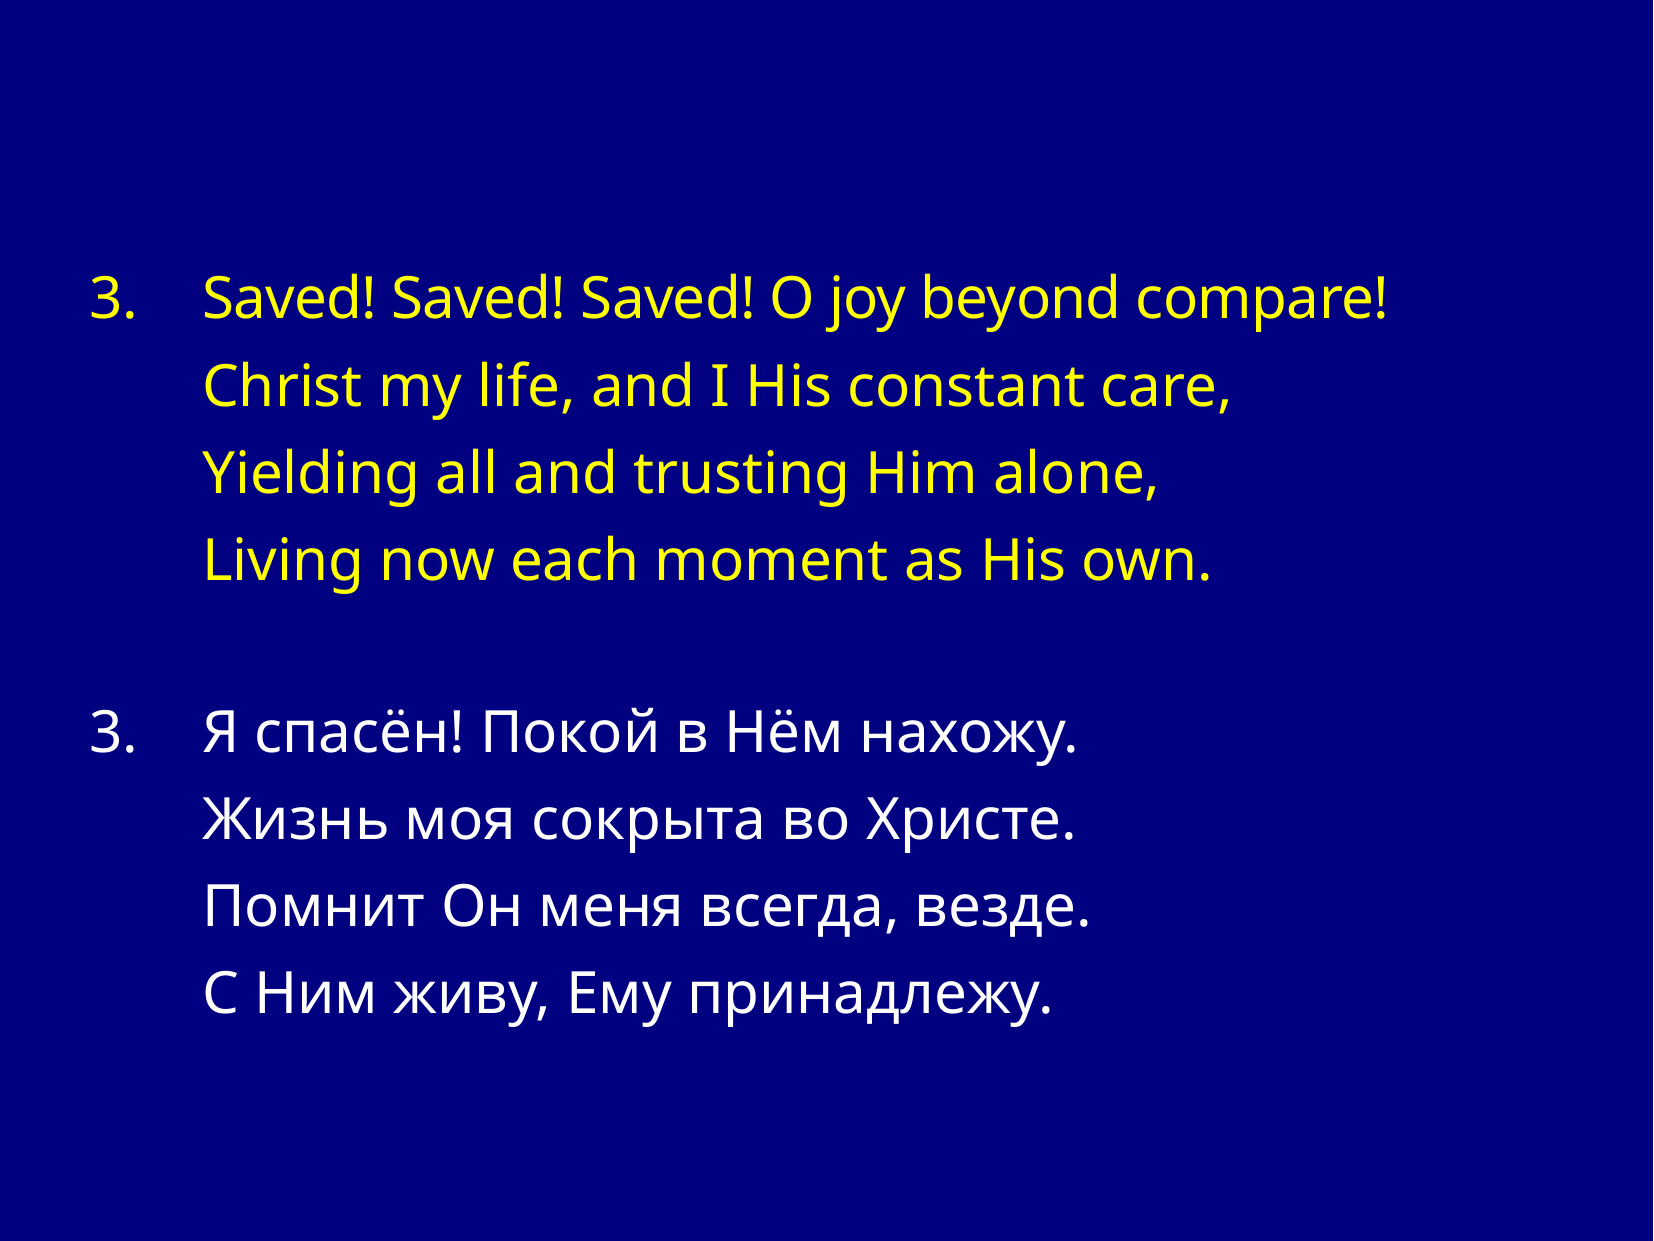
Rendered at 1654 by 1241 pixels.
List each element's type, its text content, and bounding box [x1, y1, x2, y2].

text_box 3. Saved! Saved! Saved! O joy beyond compare! Christ my life, and I His constant care, Yielding all and trusting Him alone, Living now each moment as His own. [75, 75, 1576, 638]
text_box 3. Я спасён! Покой в Нём нахожу. Жизнь моя сокрыта во Христе. Помнит Он меня всегда, везде. С Ним живу, Ему принадлежу. [75, 675, 1576, 1163]
